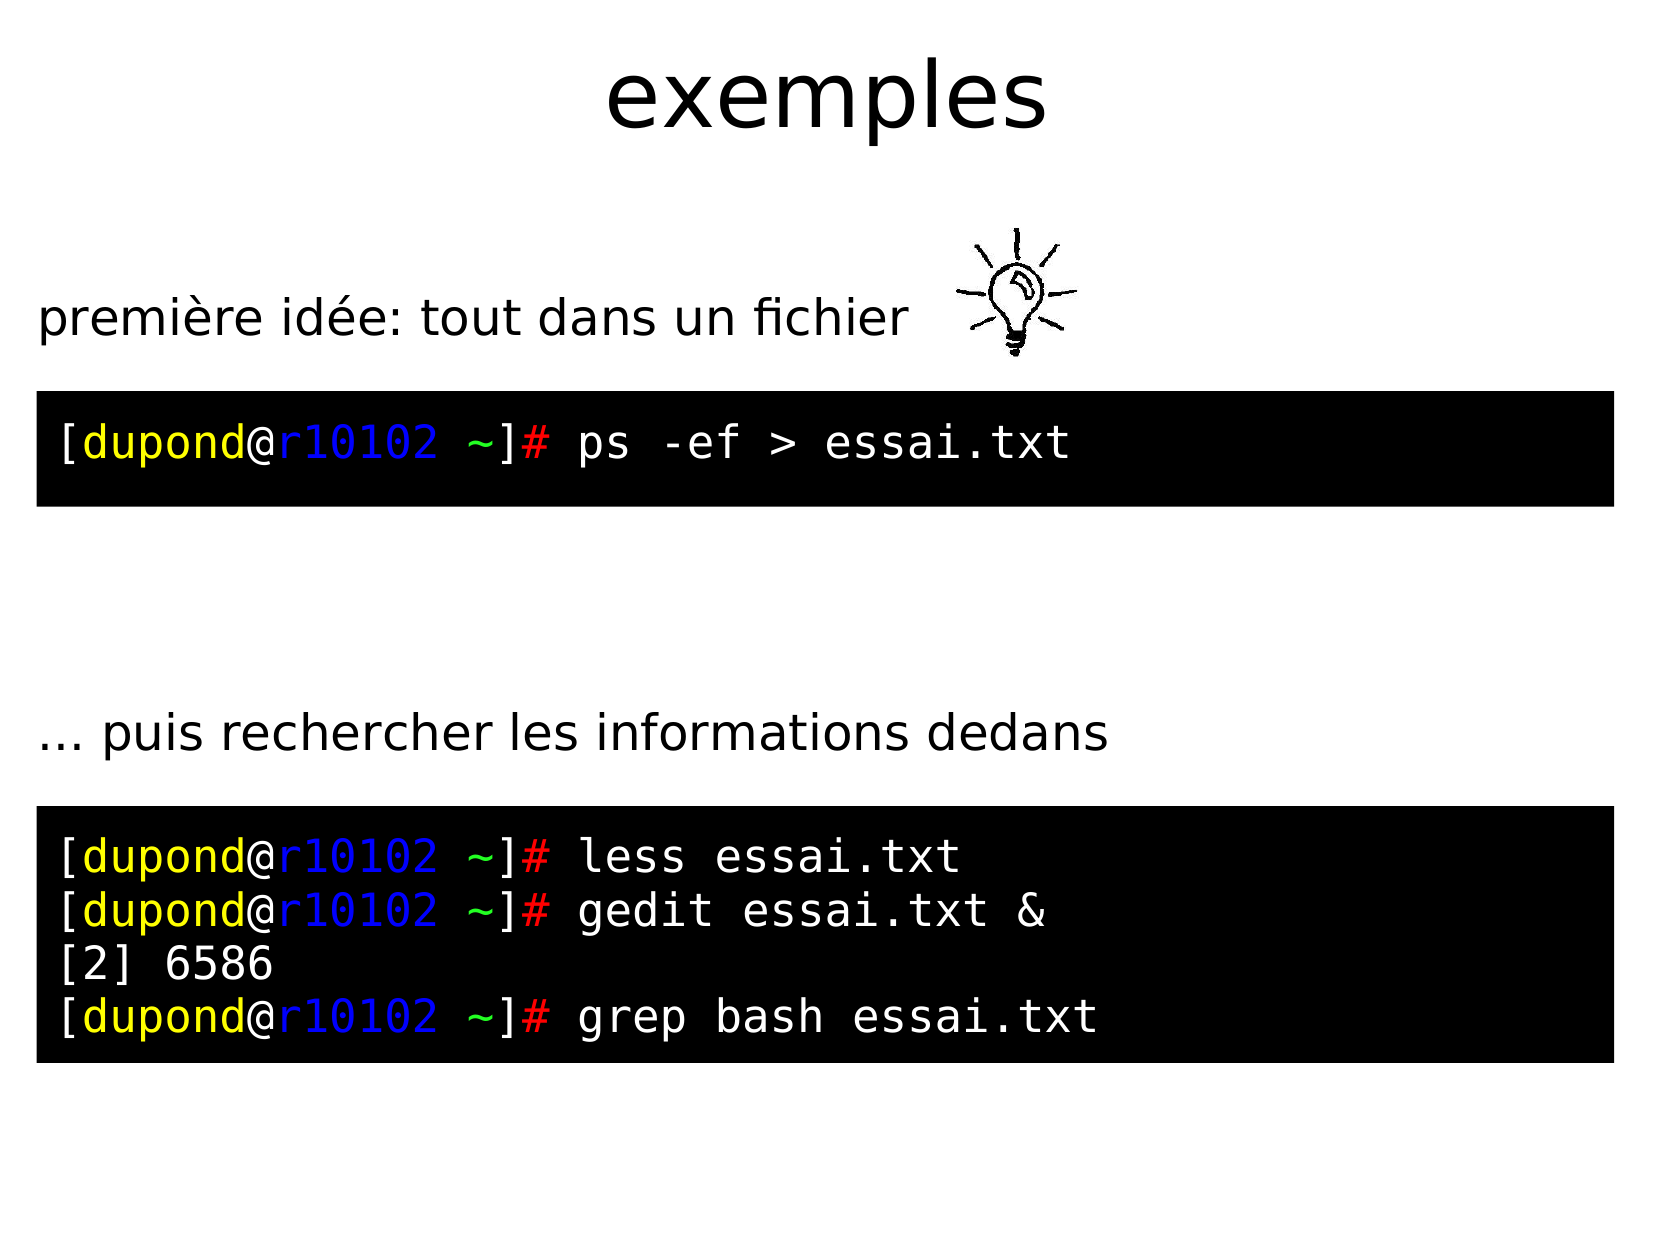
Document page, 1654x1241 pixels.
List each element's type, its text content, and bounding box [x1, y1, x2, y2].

title exemples [136, 34, 1518, 158]
text_box [dupond@r10102 ~]# less essai.txt [dupond@r10102 ~]# gedit essai.txt & [2] 6586 [dupond@r10102 ~]# grep bash essai.txt [36, 806, 1615, 1063]
text_box première idée: tout dans un fichier [37, 288, 911, 348]
picture [949, 227, 1079, 357]
text_box ... puis rechercher les informations dedans [37, 703, 1127, 762]
text_box [dupond@r10102 ~]# ps -ef > essai.txt [36, 391, 1615, 507]
